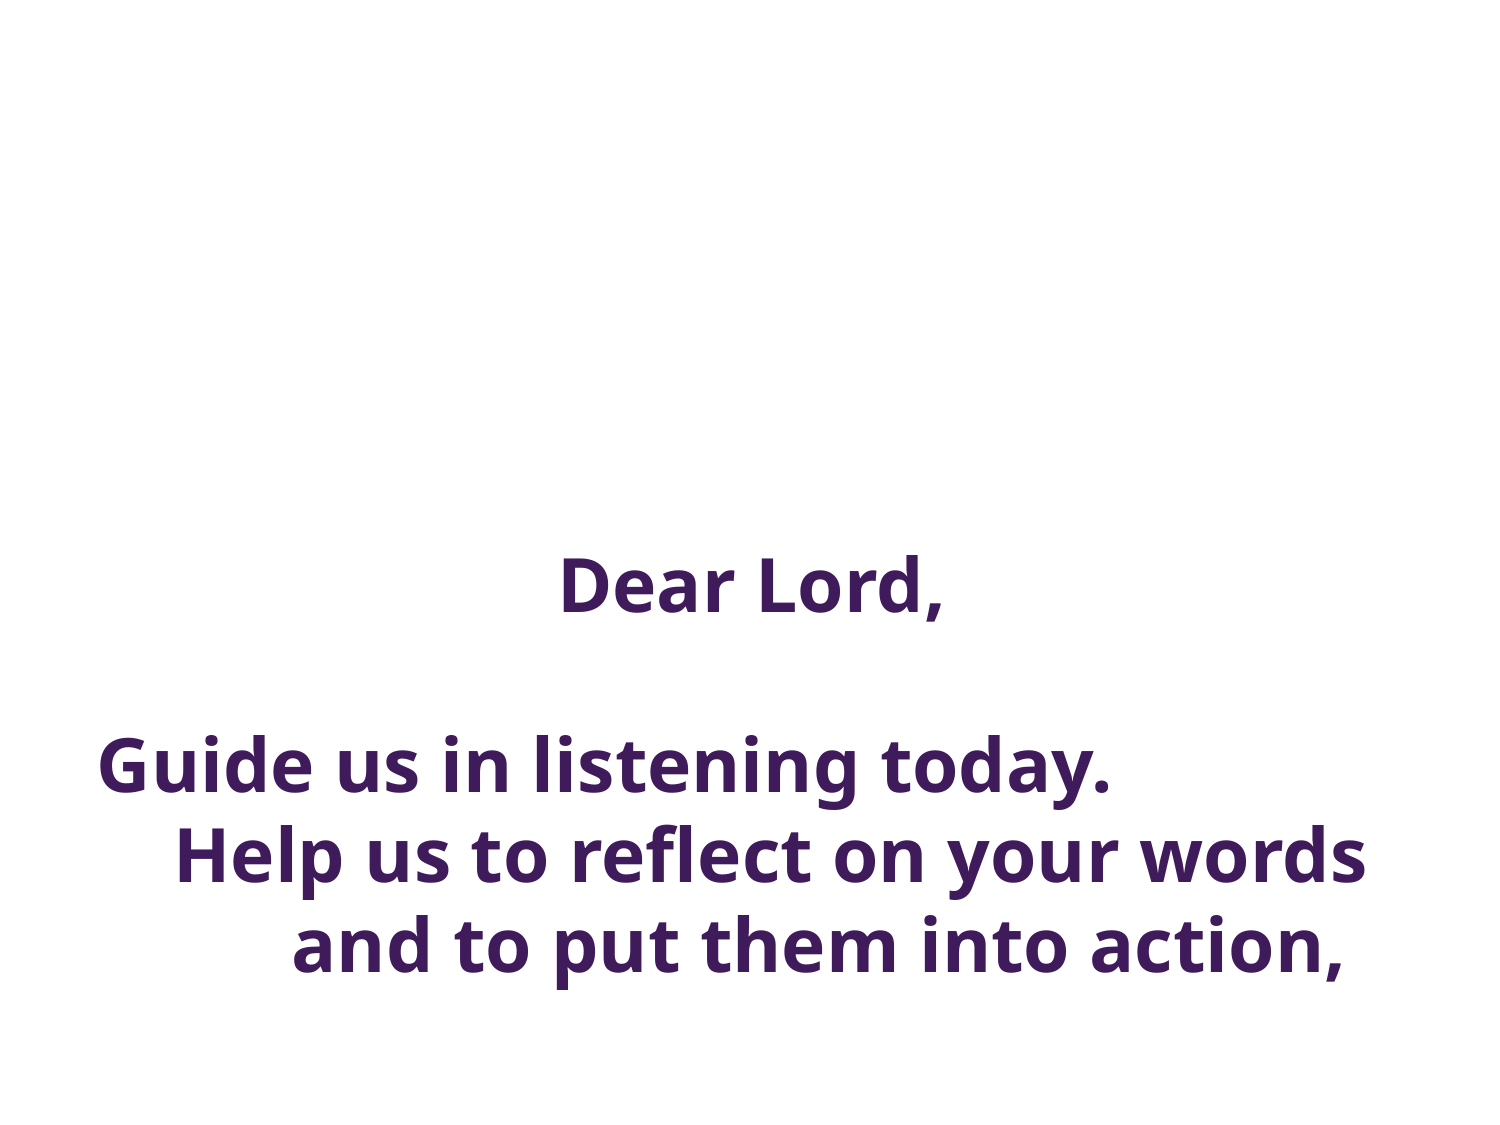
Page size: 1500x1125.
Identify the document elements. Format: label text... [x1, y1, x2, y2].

title Dear Lord, Guide us in listening today. Help us to reflect on your words and to put them into action, In Jesus’ name, Amen [76, 125, 1427, 906]
